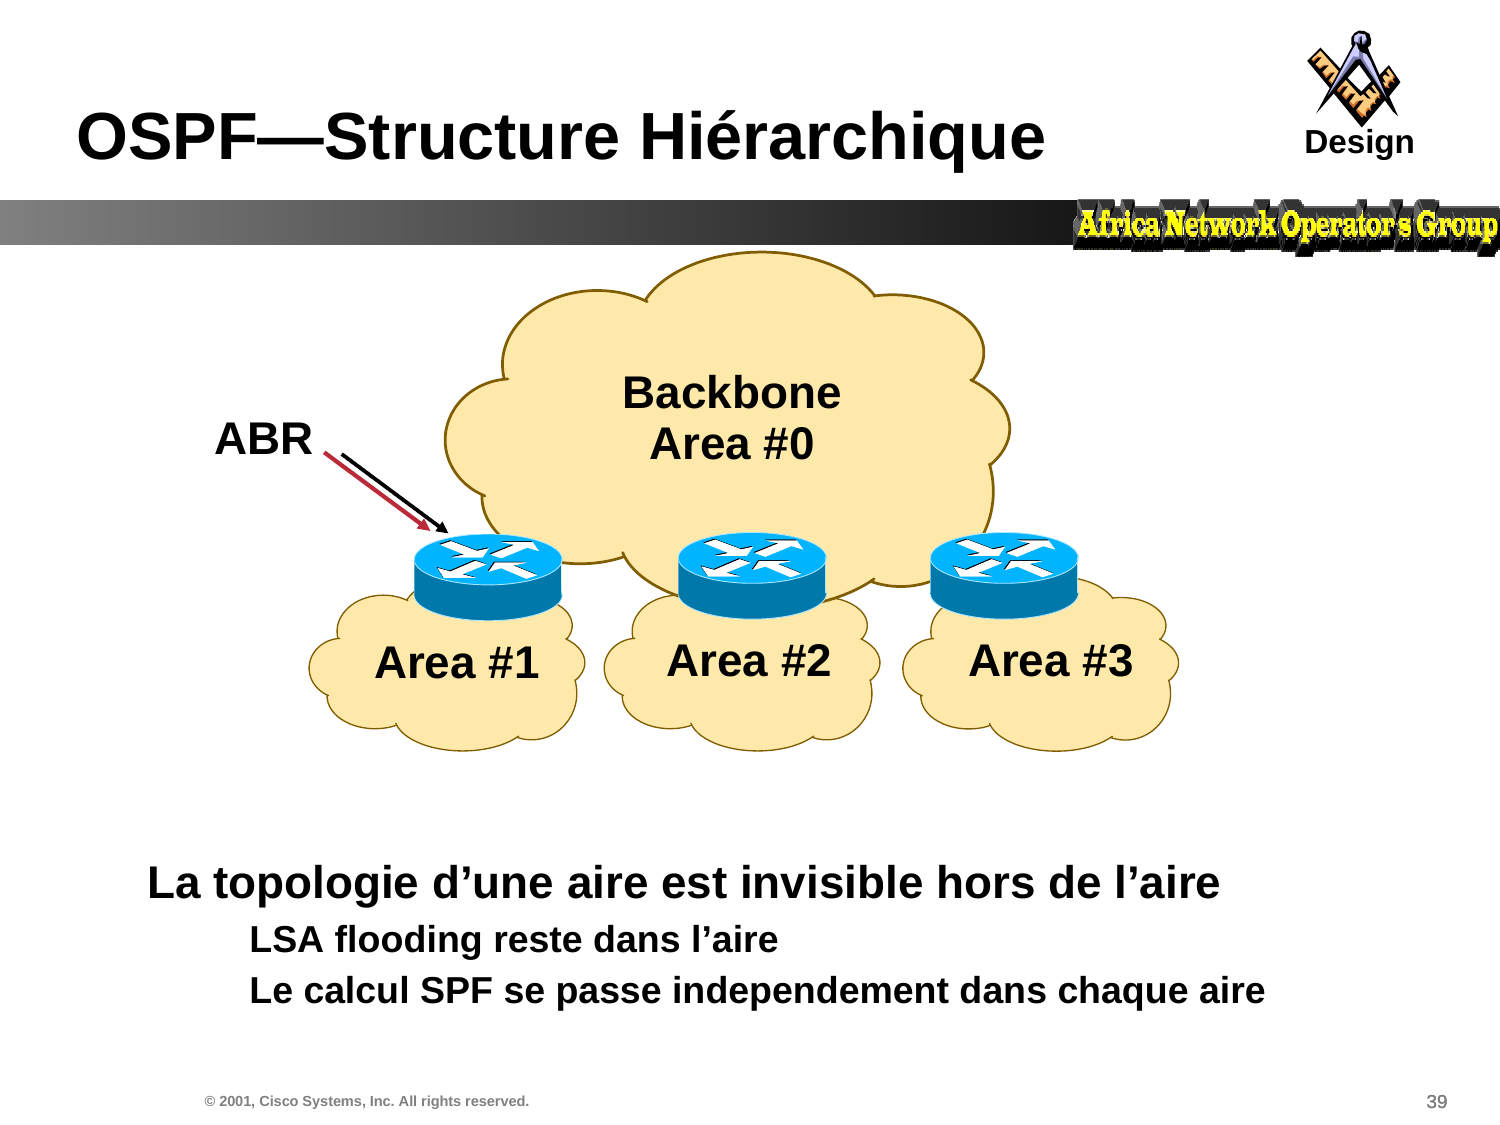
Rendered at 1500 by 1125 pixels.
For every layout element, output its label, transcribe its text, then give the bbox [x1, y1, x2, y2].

list La topologie d’une aire est invisible hors de l’aire LSA flooding reste dans l’aire Le calcul SPF se passe independement dans chaque aire [56, 795, 1406, 1077]
picture [440, 561, 484, 577]
picture [490, 563, 534, 578]
text_box Backbone Area #0 [607, 359, 858, 478]
text_box Area #2 [651, 628, 848, 695]
text_box ABR [202, 407, 326, 471]
text_box Area #3 [952, 628, 1149, 695]
picture [1307, 29, 1402, 118]
picture [1070, 180, 1500, 275]
picture [493, 542, 537, 557]
picture [442, 542, 487, 557]
text_box Design [1292, 118, 1428, 168]
picture [307, 249, 1180, 753]
text_box Area #1 [358, 629, 555, 697]
title OSPF—Structure Hiérarchique [62, 41, 1314, 180]
